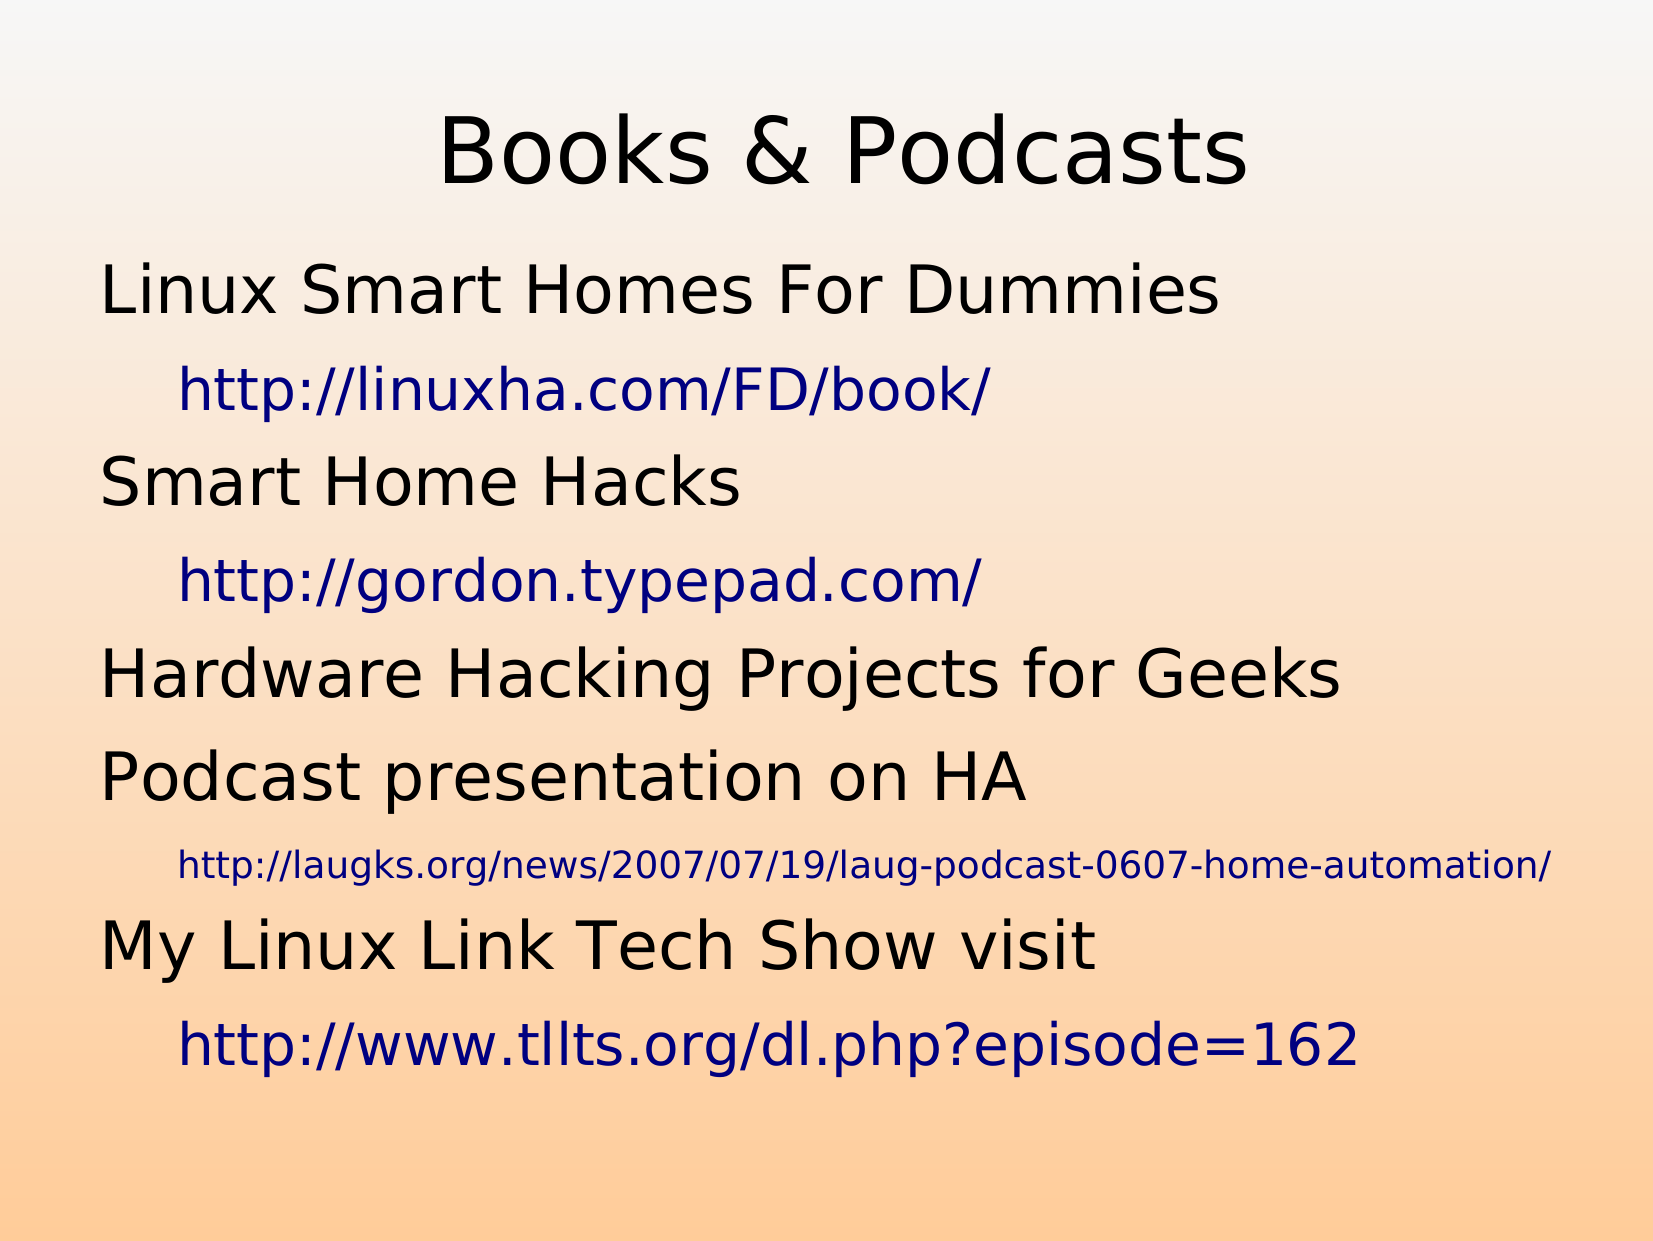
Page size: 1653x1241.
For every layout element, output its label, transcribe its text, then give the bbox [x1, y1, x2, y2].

list Linux Smart Homes For Dummies http://linuxha.com/FD/book/ Smart Home Hacks http://gordon.typepad.com/ Hardware Hacking Projects for Geeks Podcast presentation on HA http://laugks.org/news/2007/07/19/laug-podcast-0607-home-automation/ My Linux Link Tech Show visit http://www.tllts.org/dl.php?episode=162 [82, 254, 1613, 1082]
title Books & Podcasts [82, 49, 1570, 254]
